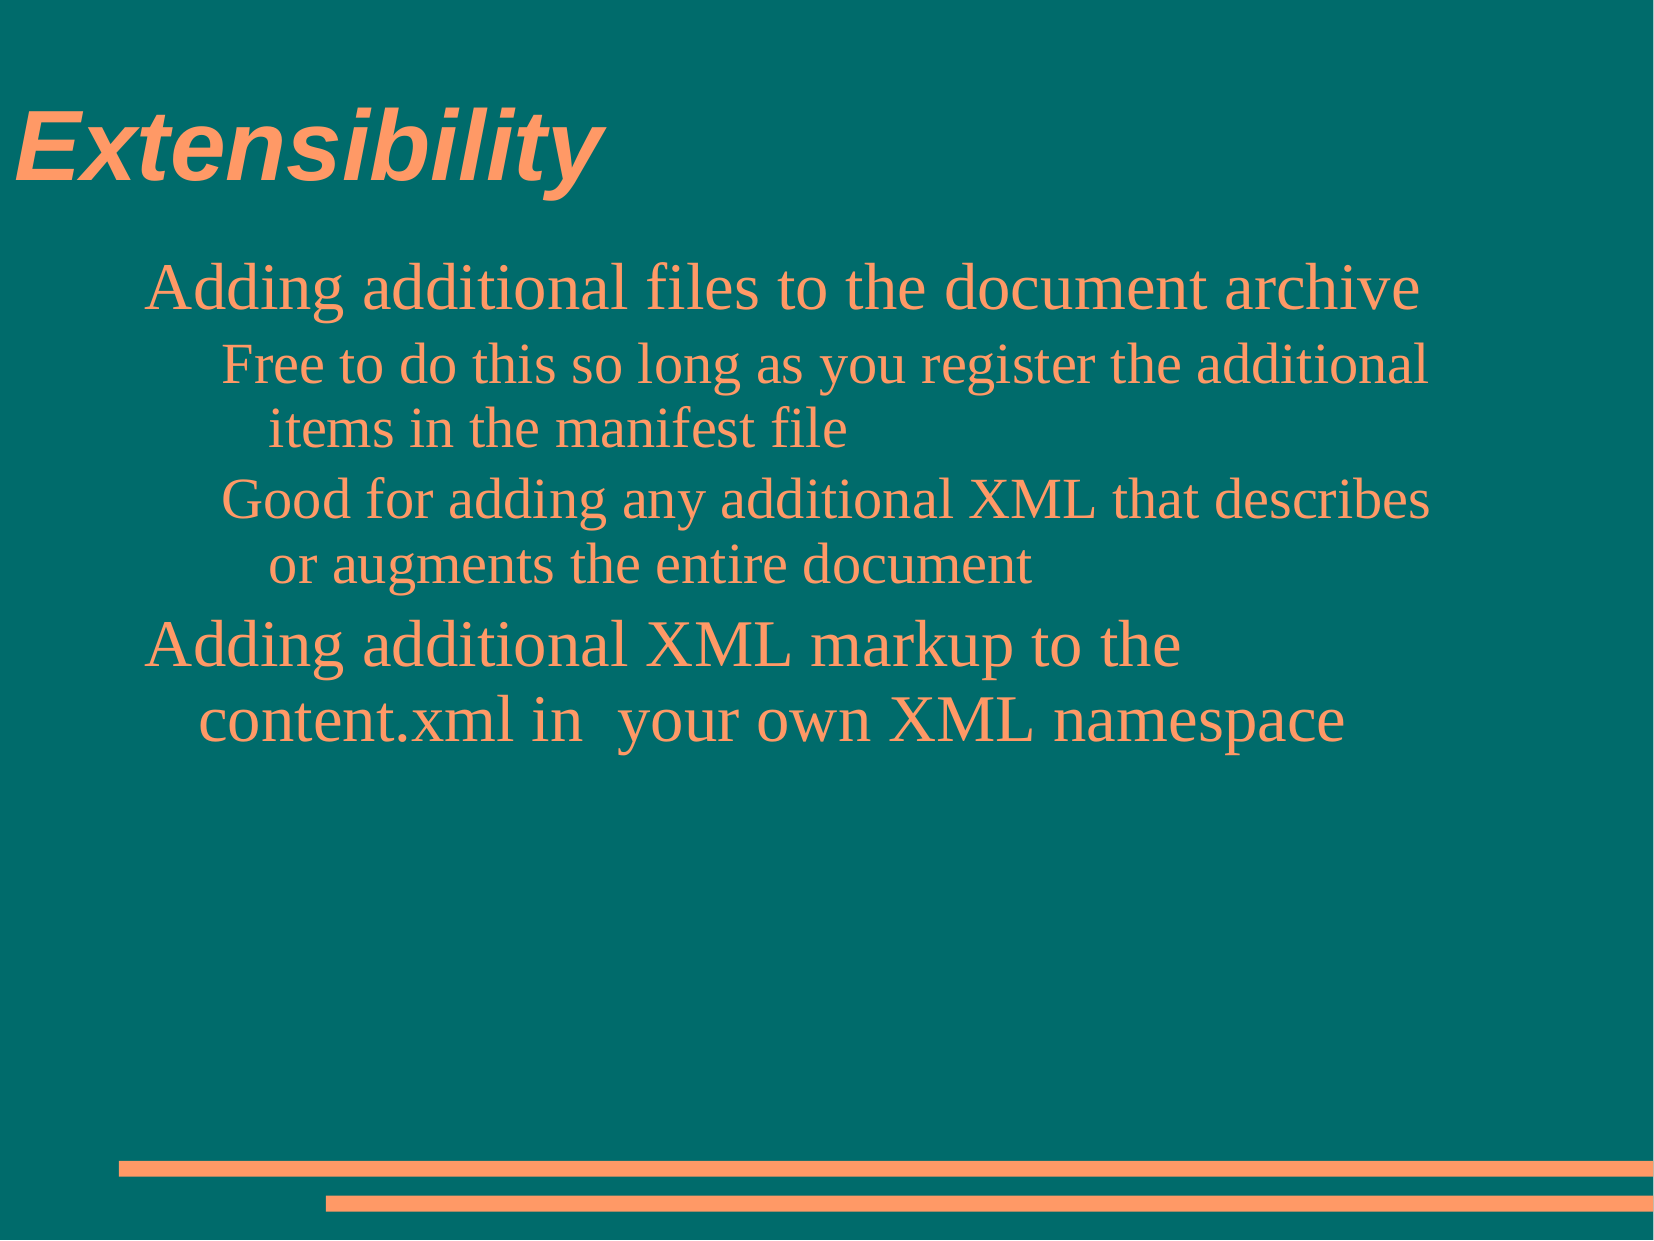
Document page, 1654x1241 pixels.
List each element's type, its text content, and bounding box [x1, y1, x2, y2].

title Extensibility [0, 82, 1532, 210]
list Adding additional files to the document archive Free to do this so long as you register the additional items in the manifest file Good for adding any additional XML that describes or augments the entire document Adding additional XML markup to the content.xml in your own XML namespace [112, 242, 1478, 1163]
